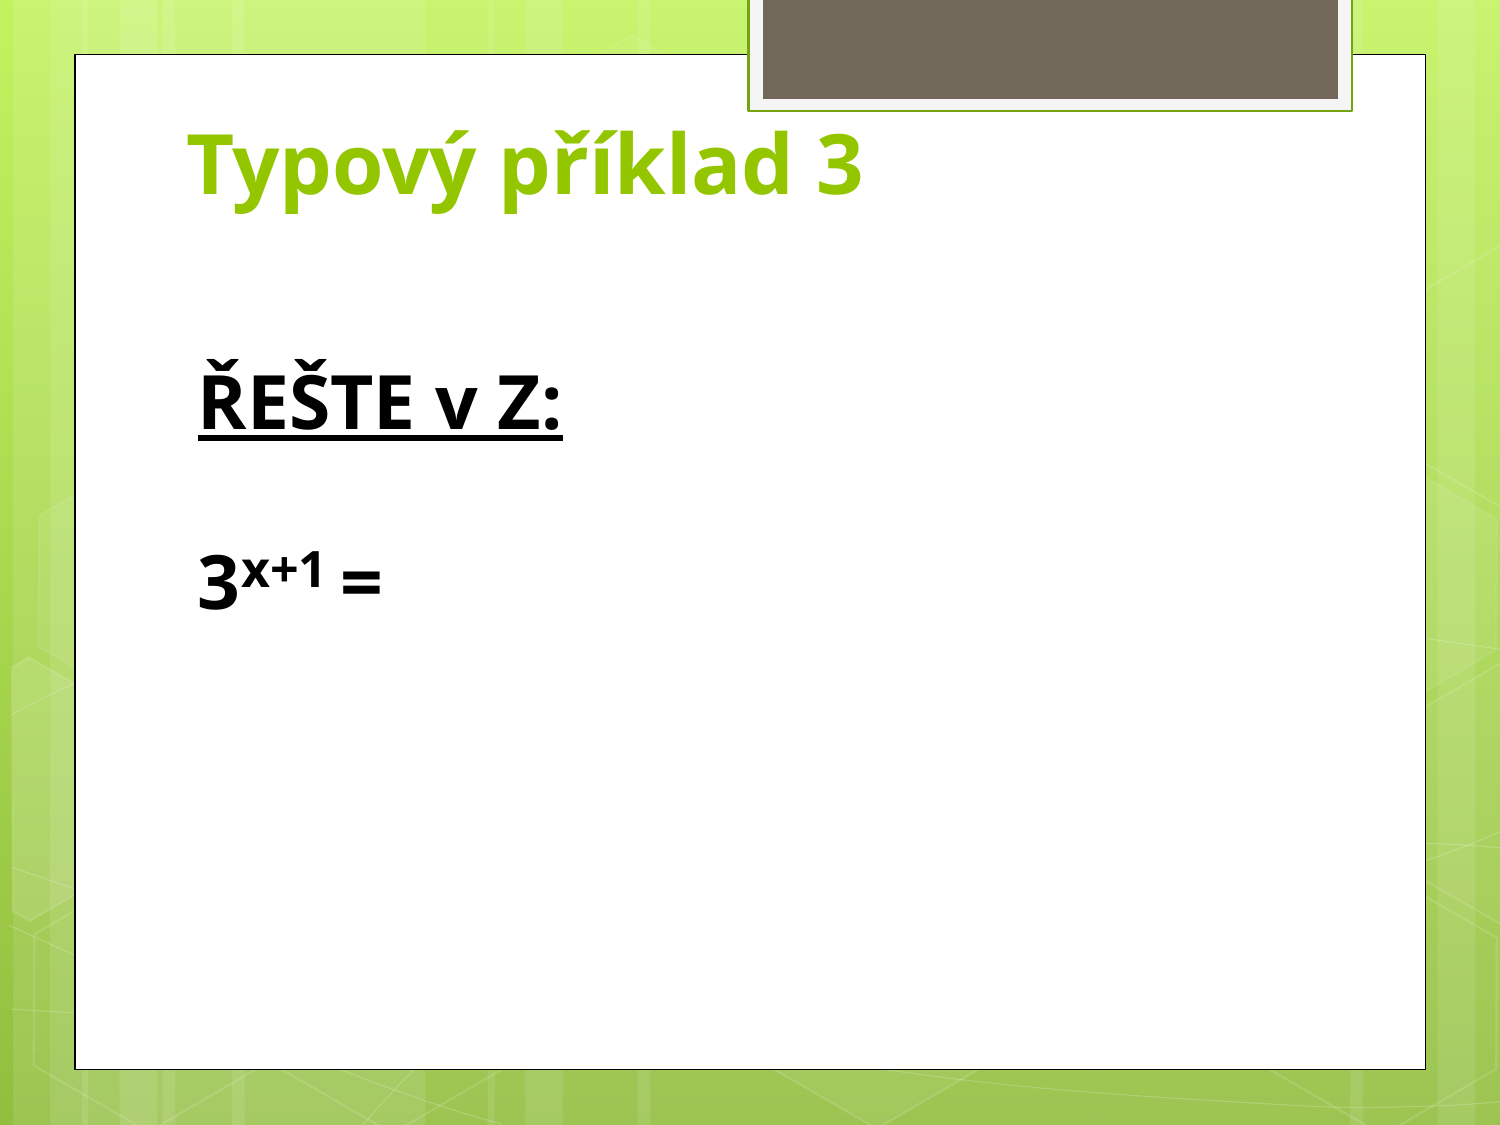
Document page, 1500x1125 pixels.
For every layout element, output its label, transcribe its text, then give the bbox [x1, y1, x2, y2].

text_box ŘEŠTE v Z: 3x+1 = [183, 347, 1125, 632]
title Typový příklad 3 [171, 30, 1415, 219]
